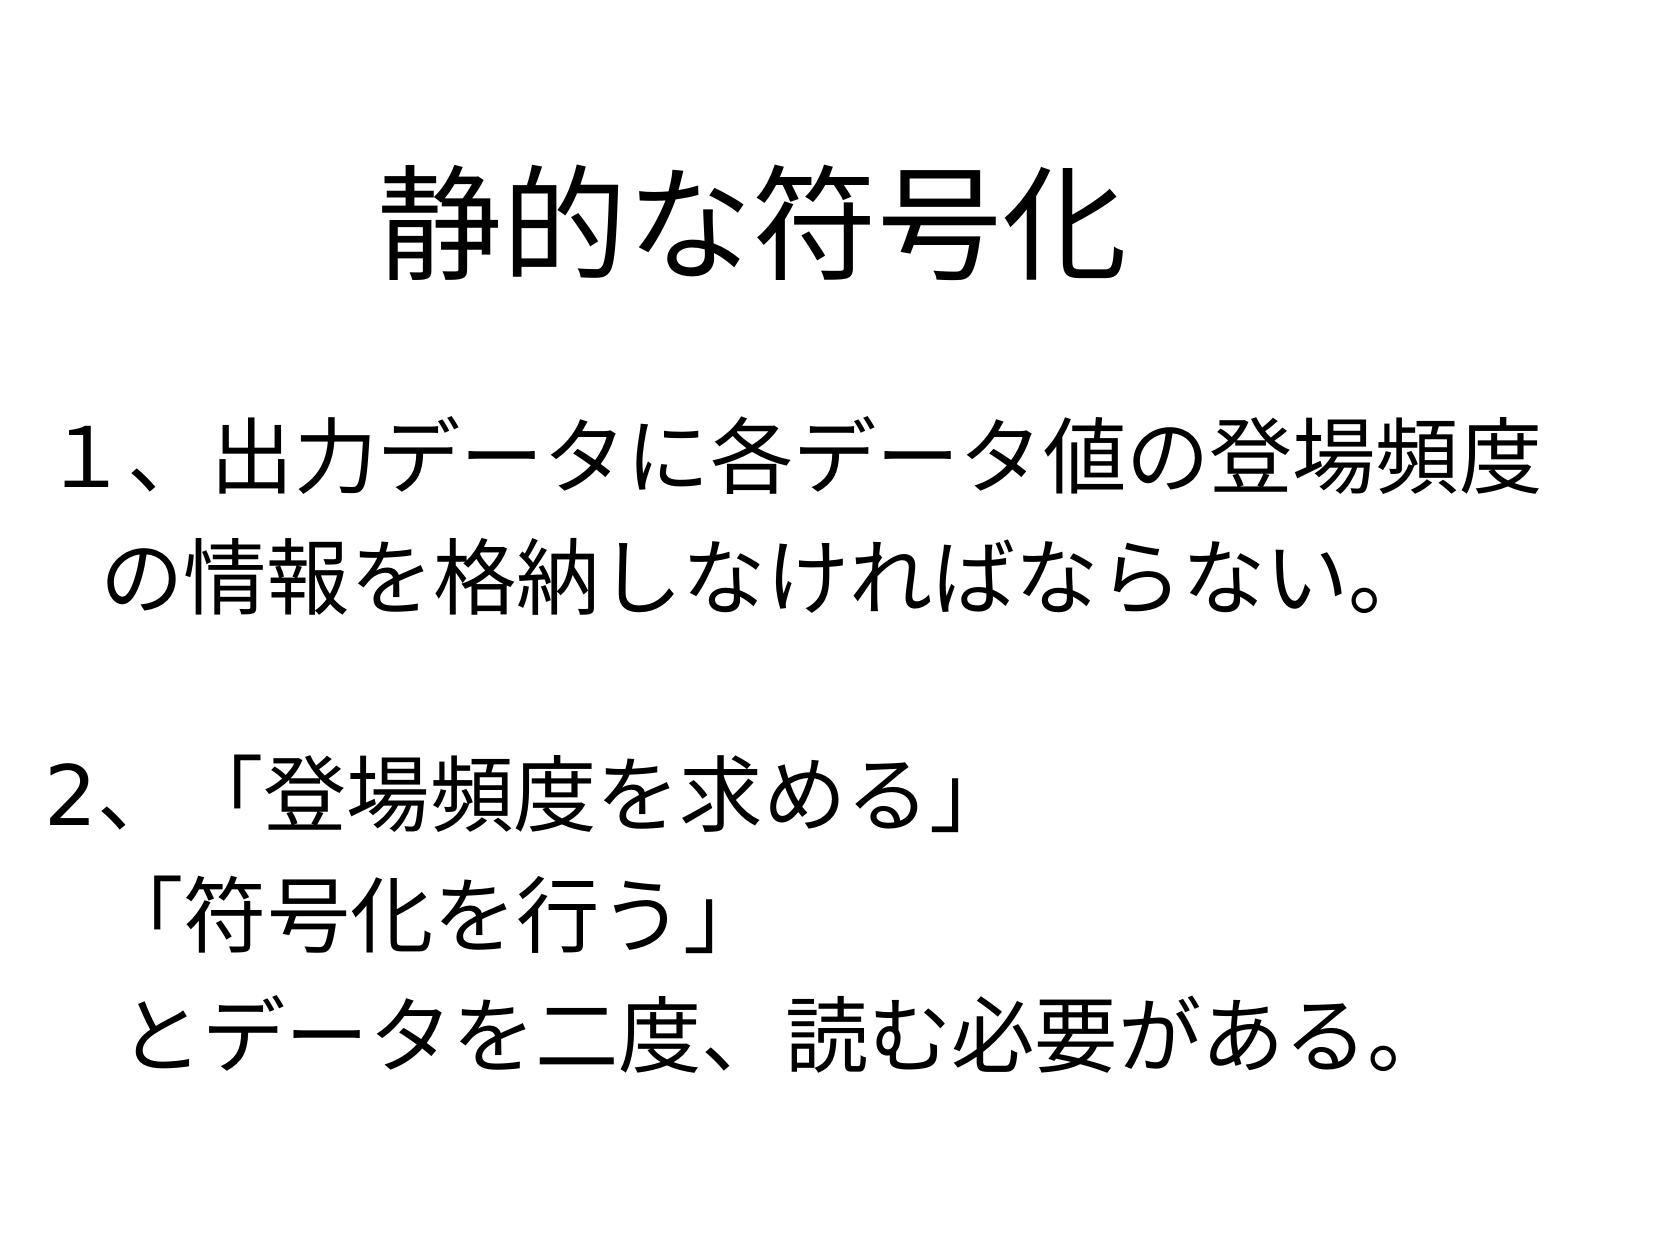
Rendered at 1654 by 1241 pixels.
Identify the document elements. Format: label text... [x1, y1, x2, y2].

text_box 静的な符号化 [147, 118, 1359, 258]
text_box １、出力データに各データ値の登場頻度 の情報を格納しなければならない。 2、「登場頻度を求める」 「符号化を行う」 とデータを二度、読む必要がある。 [29, 383, 1595, 1093]
